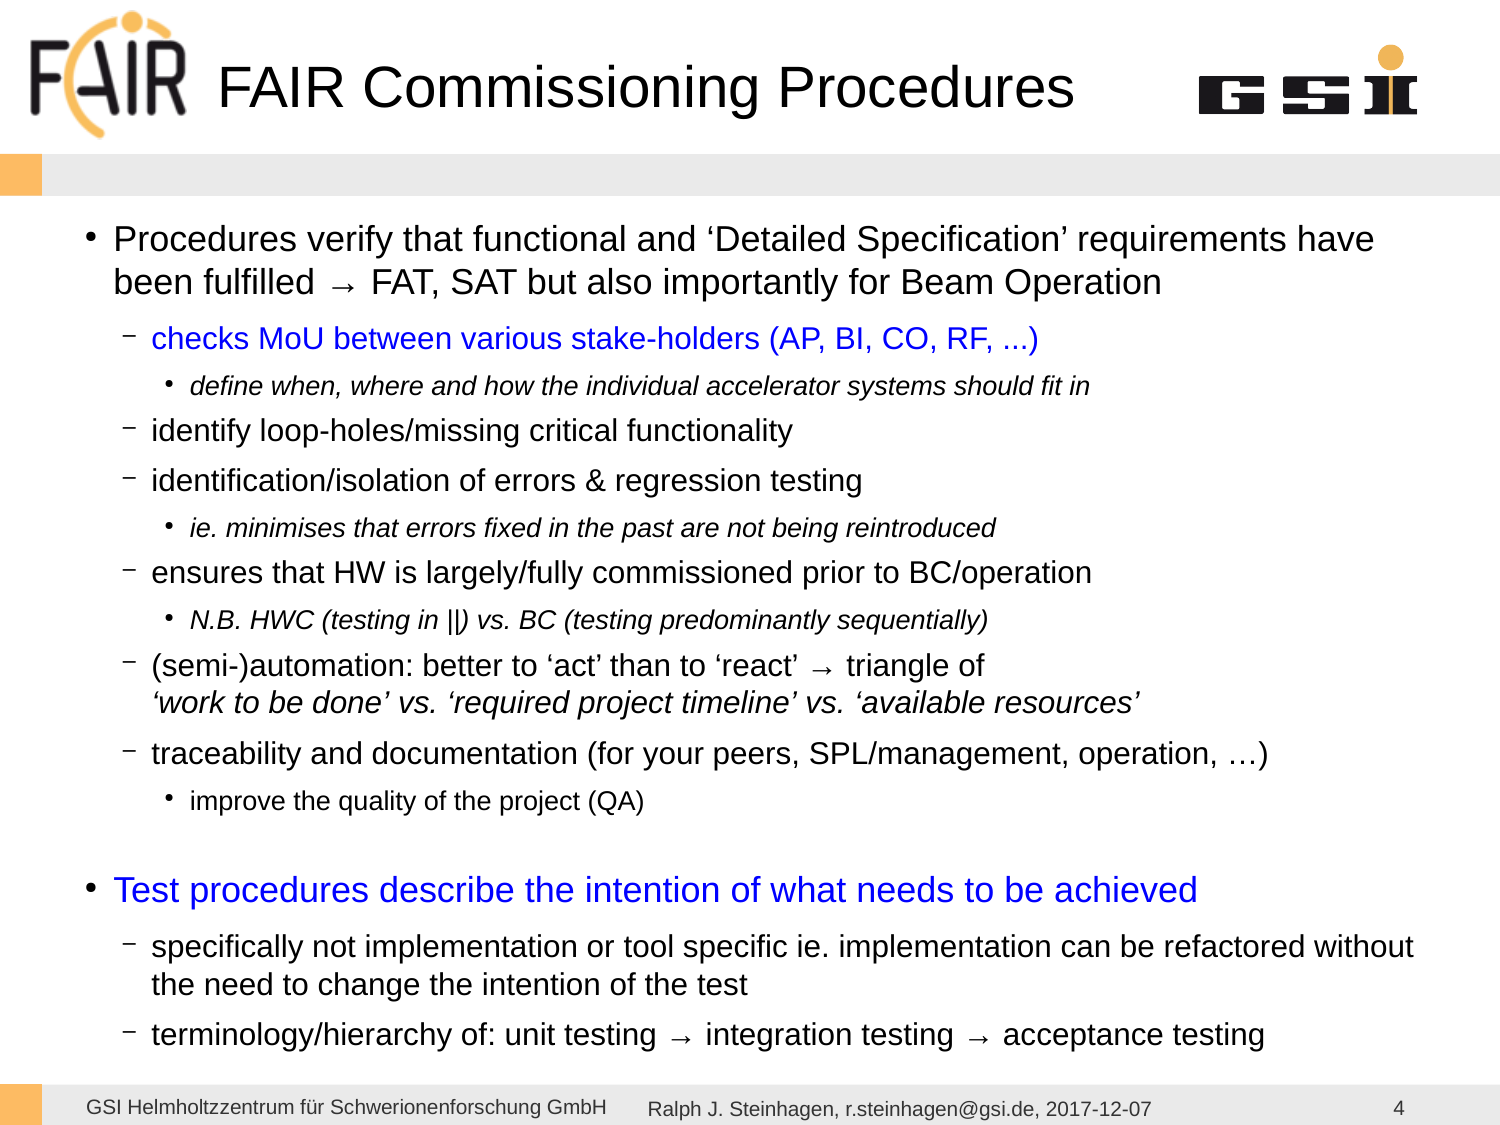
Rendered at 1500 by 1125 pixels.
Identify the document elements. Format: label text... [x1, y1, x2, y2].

title FAIR Commissioning Procedures [217, 20, 1180, 147]
picture [30, 9, 187, 141]
picture [1197, 42, 1419, 117]
list Procedures verify that functional and ‘Detailed Specification’ requirements have been fulfilled → FAT, SAT but also importantly for Beam Operation checks MoU between various stake-holders (AP, BI, CO, RF, ...) define when, where and how the individual accelerator systems should fit in identify loop-holes/missing critical functionality identification/isolation of errors & regression testing ie. minimises that errors fixed in the past are not being reintroduced ensures that HW is largely/fully commissioned prior to BC/operation N.B. HWC (testing in ||) vs. BC (testing predominantly sequentially) (semi-)automation: better to ‘act’ than to ‘react’ → triangle of ‘work to be done’ vs. ‘required project timeline’ vs. ‘available resources’ traceability and documentation (for your peers, SPL/management, operation, …) improve the quality of the project (QA) Test procedures describe the intention of what needs to be achieved specifically not implementation or tool specific ie. implementation can be refactored without the need to change the intention of the test terminology/hierarchy of: unit testing → integration testing → acceptance testing [75, 215, 1425, 1055]
